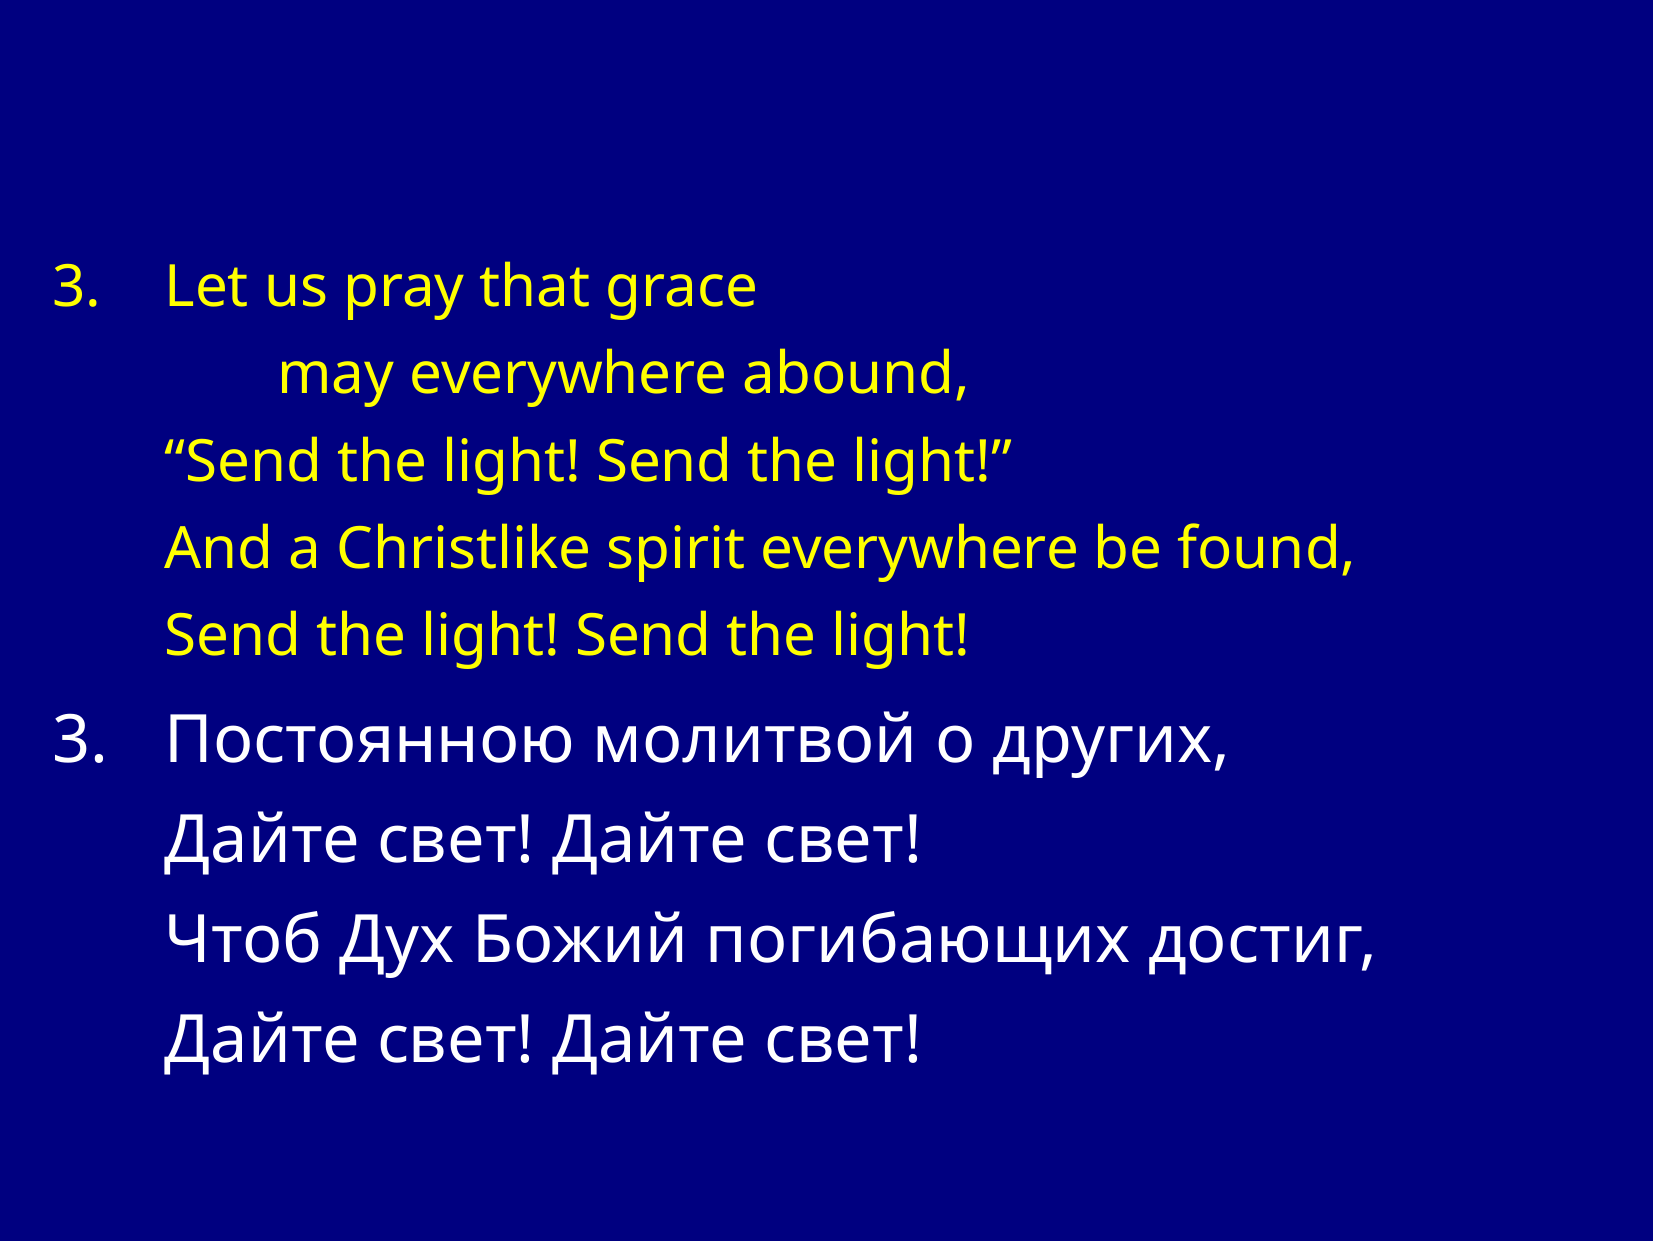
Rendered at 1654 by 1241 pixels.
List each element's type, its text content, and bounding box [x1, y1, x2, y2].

text_box 3. Let us pray that grace may everywhere abound, “Send the light! Send the light!” And a Christlike spirit everywhere be found, Send the light! Send the light! [37, 150, 1576, 638]
text_box 3. Постоянною молитвой о других, Дайте свет! Дайте свет! Чтоб Дух Божий погибающих достиг, Дайте свет! Дайте свет! [37, 675, 1576, 1163]
